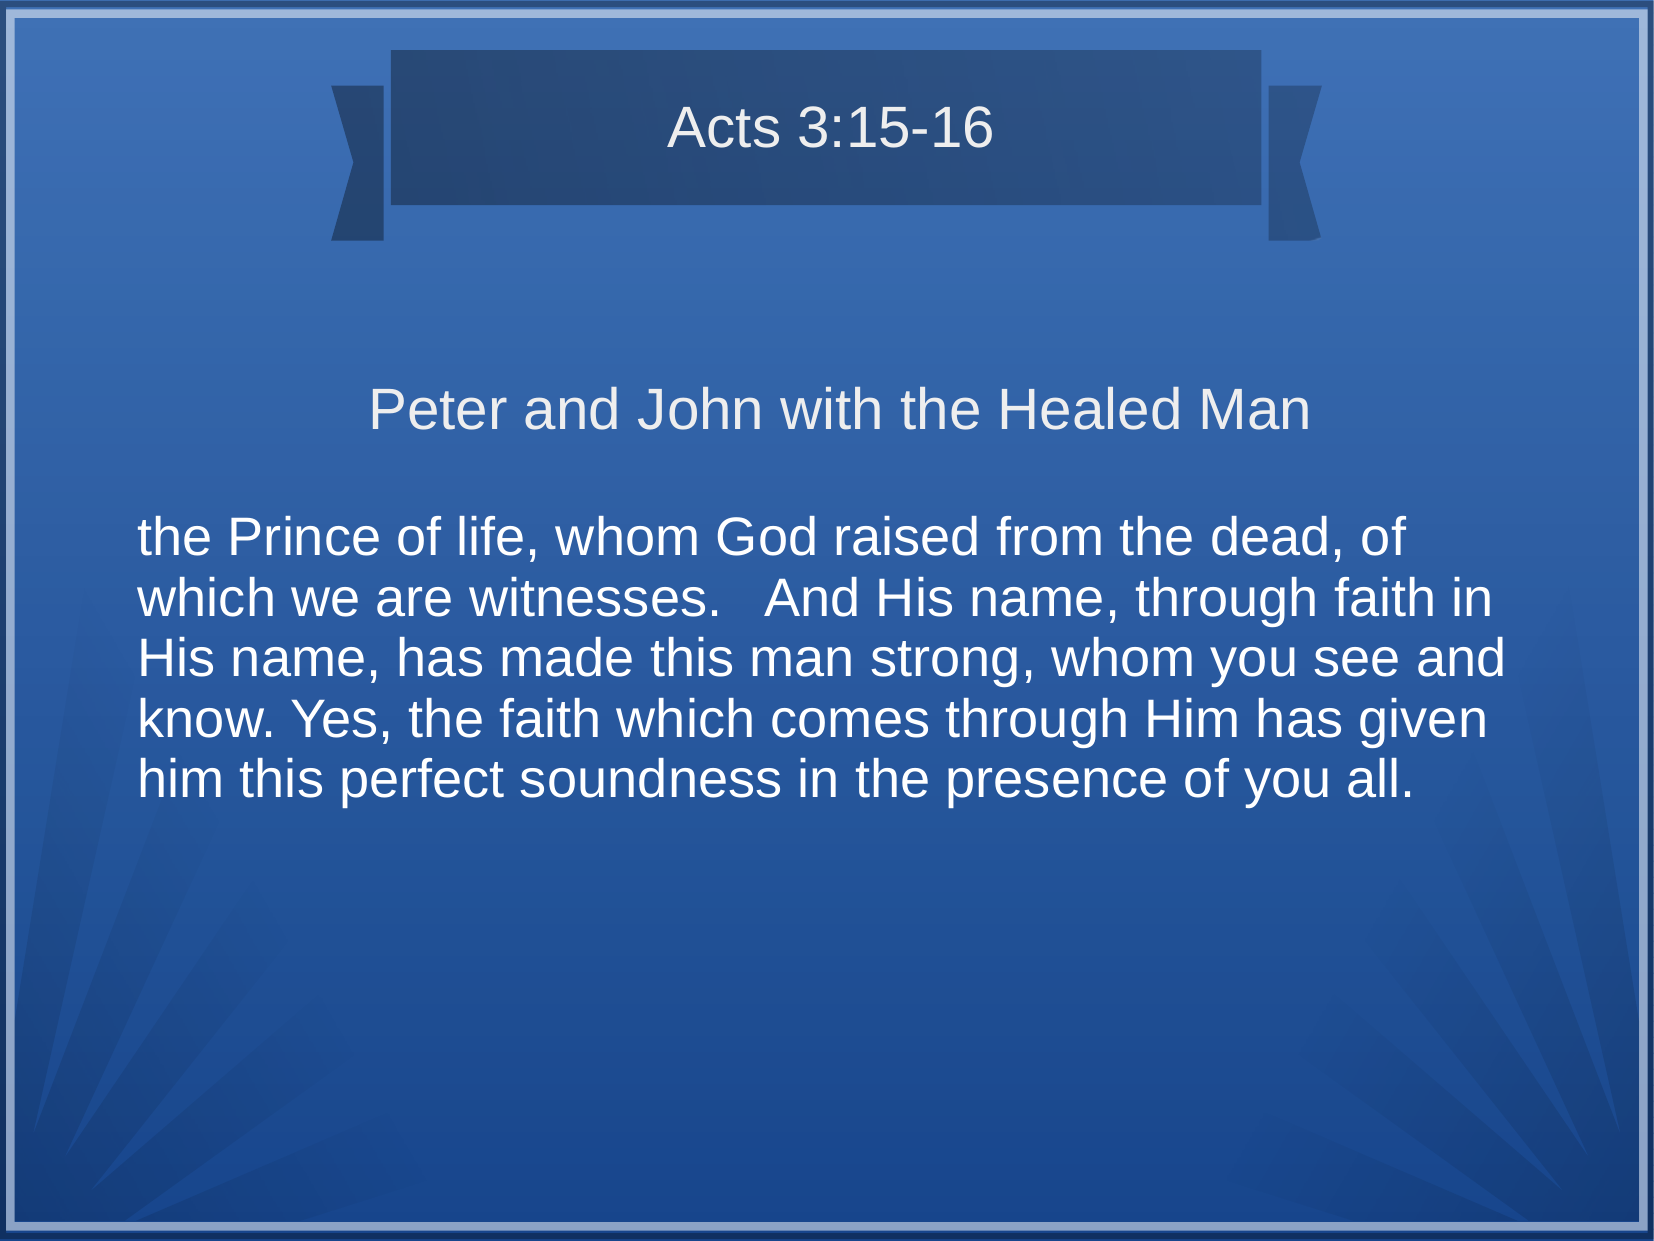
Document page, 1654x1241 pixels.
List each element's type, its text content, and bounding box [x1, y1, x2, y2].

text_box Peter and John with the Healed Man the Prince of life, whom God raised from the dead, of which we are witnesses. And His name, through faith in His name, has made this man strong, whom you see and know. Yes, the faith which comes through Him has given him this perfect soundness in the presence of you all. [122, 285, 1560, 1191]
text_box Acts 3:15-16 [576, 73, 1087, 182]
